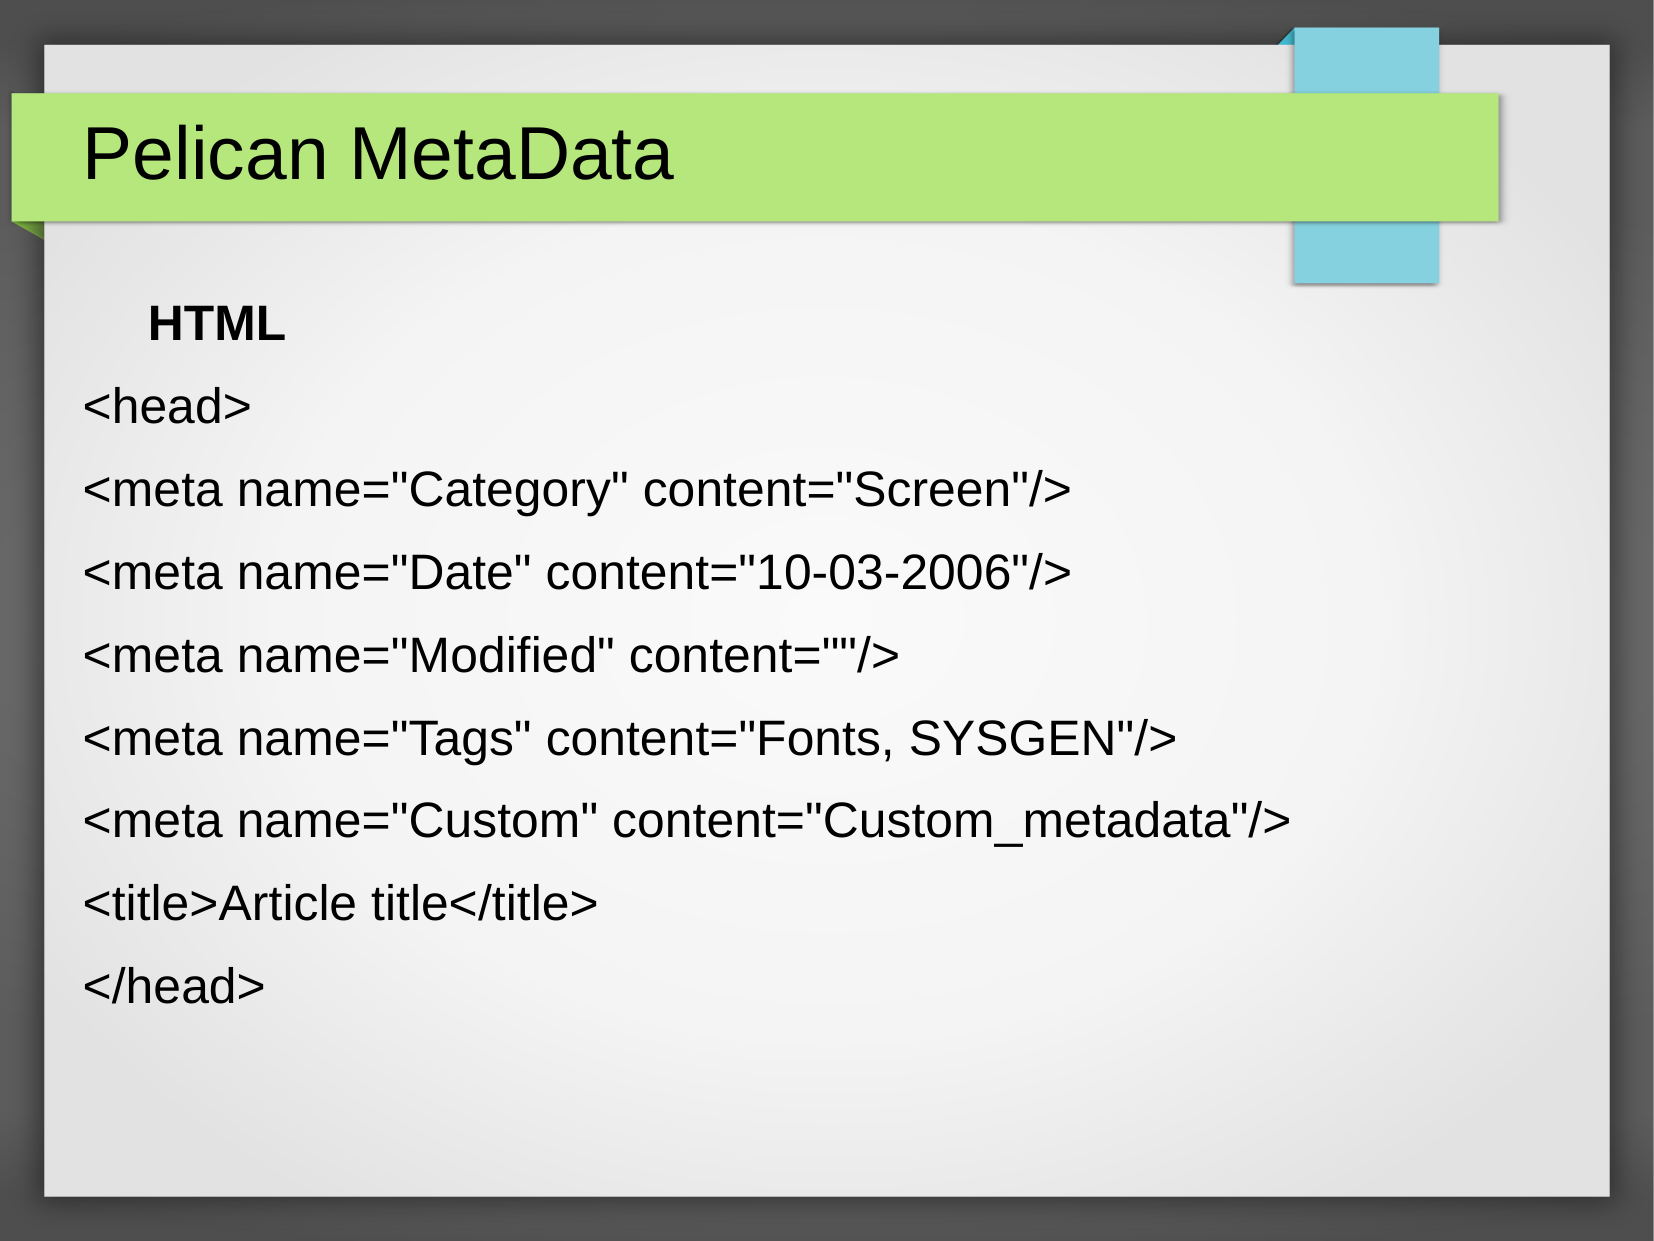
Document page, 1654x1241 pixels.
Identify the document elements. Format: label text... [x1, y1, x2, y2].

picture [0, 0, 1654, 1241]
list HTML <head> <meta name="Category" content="Screen"/> <meta name="Date" content="10-03-2006"/> <meta name="Modified" content=""/> <meta name="Tags" content="Fonts, SYSGEN"/> <meta name="Custom" content="Custom_metadata"/> <title>Article title</title> </head> [82, 295, 1571, 1015]
title Pelican MetaData [82, 94, 1264, 213]
